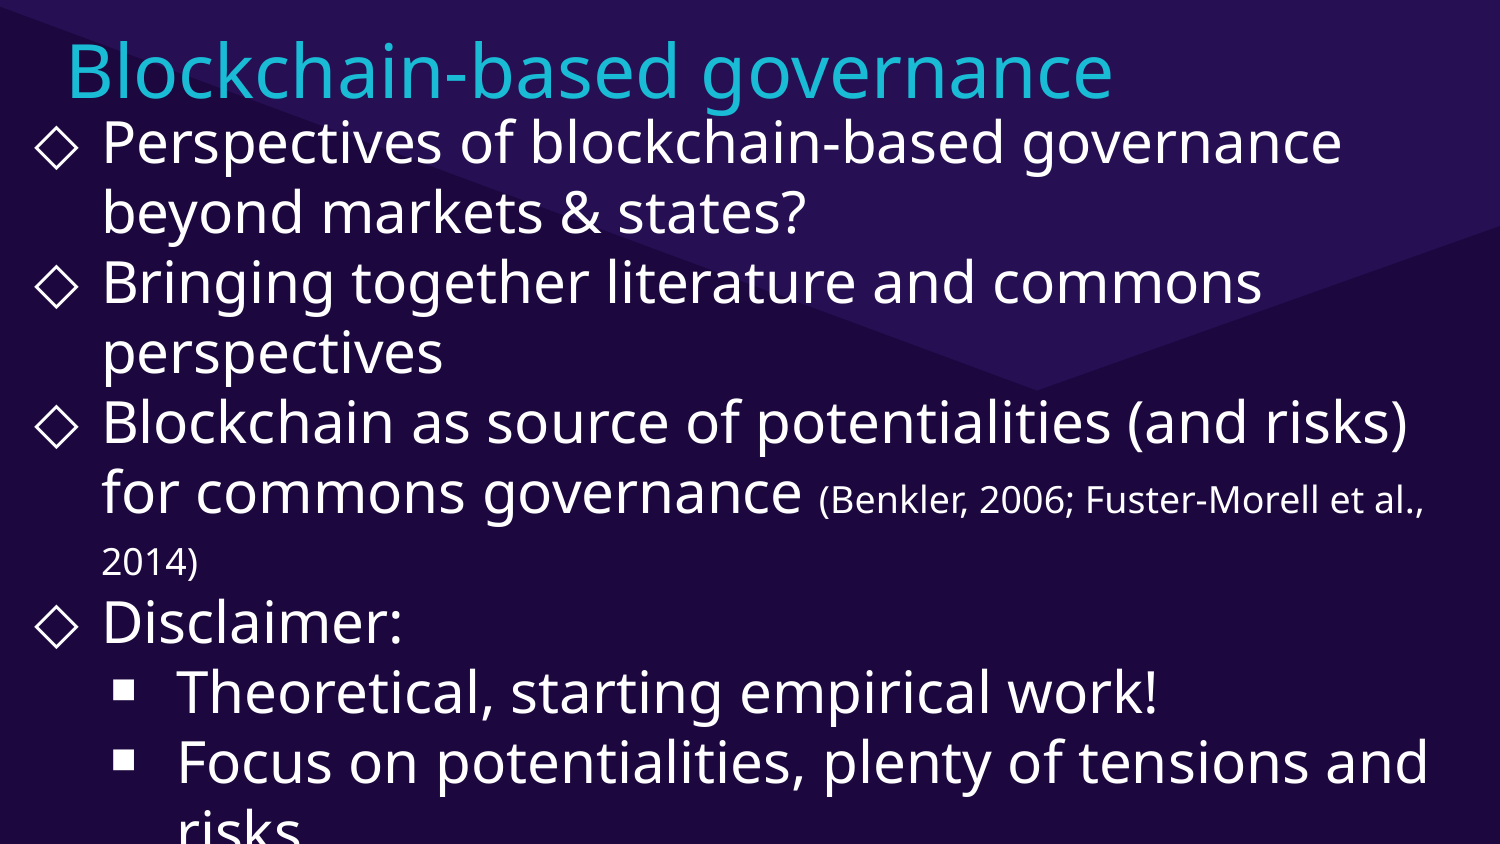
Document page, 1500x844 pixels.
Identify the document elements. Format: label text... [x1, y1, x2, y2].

list Perspectives of blockchain-based governance beyond markets & states? Bringing together literature and commons perspectives Blockchain as source of potentialities (and risks) for commons governance (Benkler, 2006; Fuster-Morell et al., 2014) Disclaimer: Theoretical, starting empirical work! Focus on potentialities, plenty of tensions and risks [11, 90, 1500, 792]
title Blockchain-based governance [50, 22, 1472, 90]
